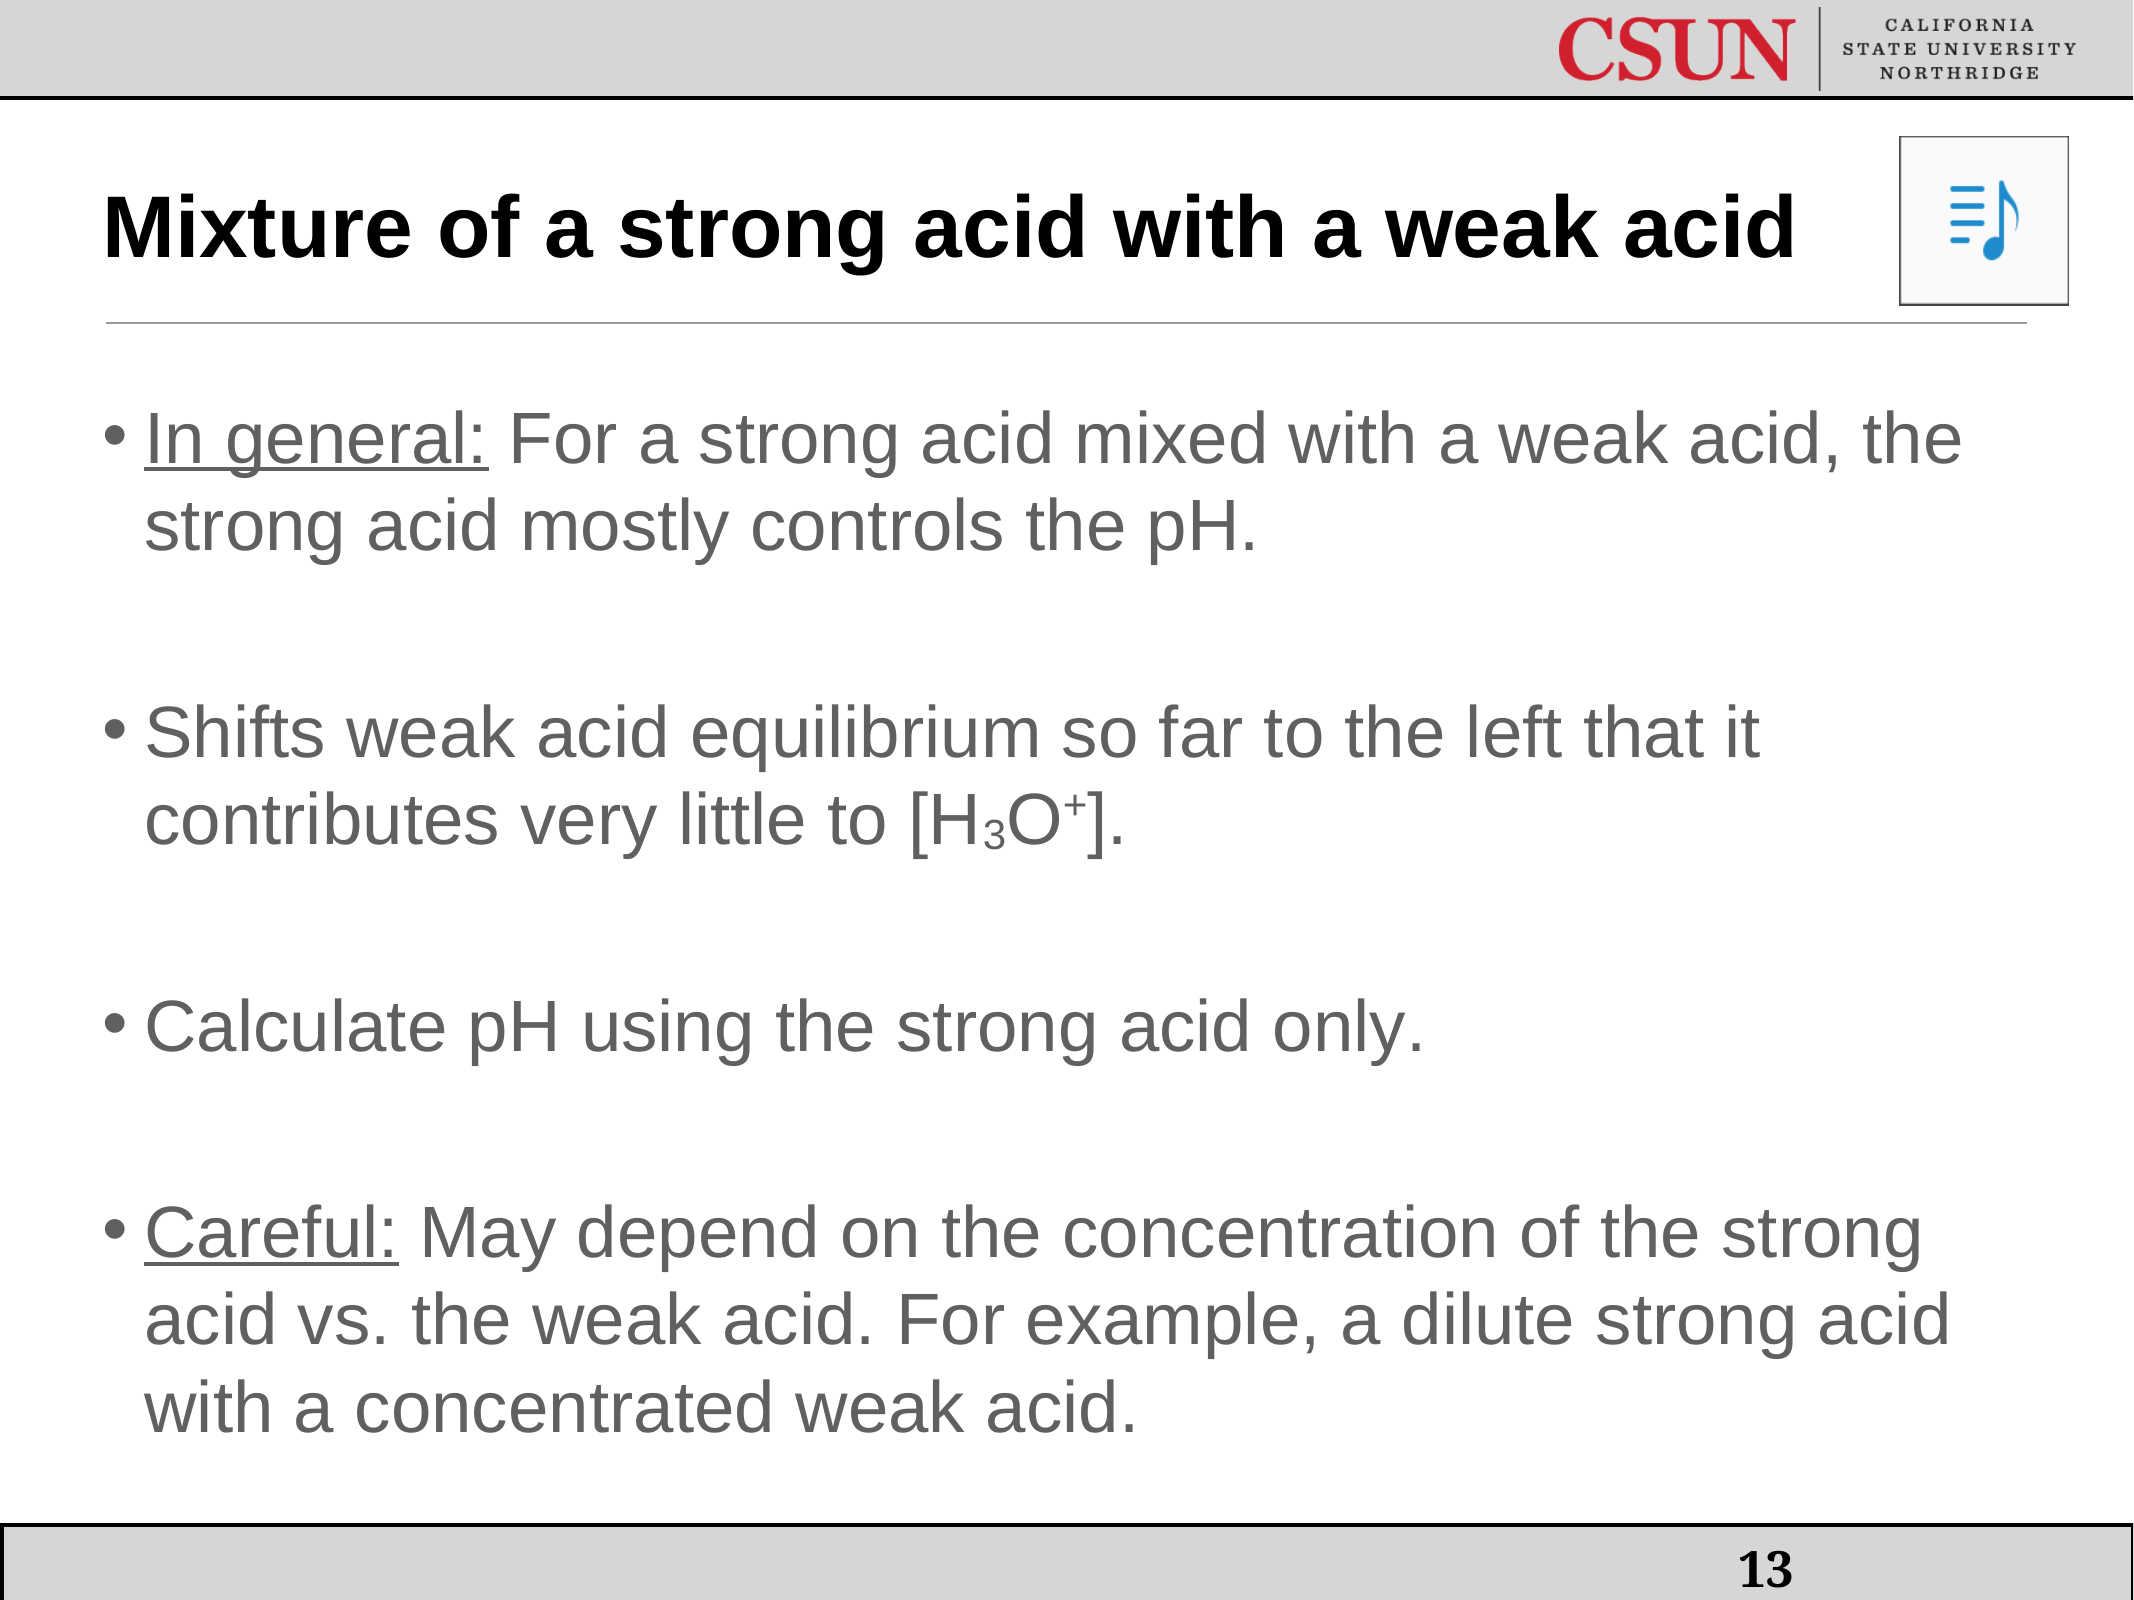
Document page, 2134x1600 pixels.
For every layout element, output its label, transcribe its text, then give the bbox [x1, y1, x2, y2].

title Mixture of a strong acid with a weak acid [93, 104, 2040, 284]
text_box [1898, 135, 2071, 307]
list In general: For a strong acid mixed with a weak acid, the strong acid mostly controls the pH. Shifts weak acid equilibrium so far to the left that it contributes very little to [H3O+]. Calculate pH using the strong acid only. Careful: May depend on the concentration of the strong acid vs. the weak acid. For example, a dilute strong acid with a concentrated weak acid. [93, 382, 2040, 1460]
picture [1559, 7, 2076, 91]
